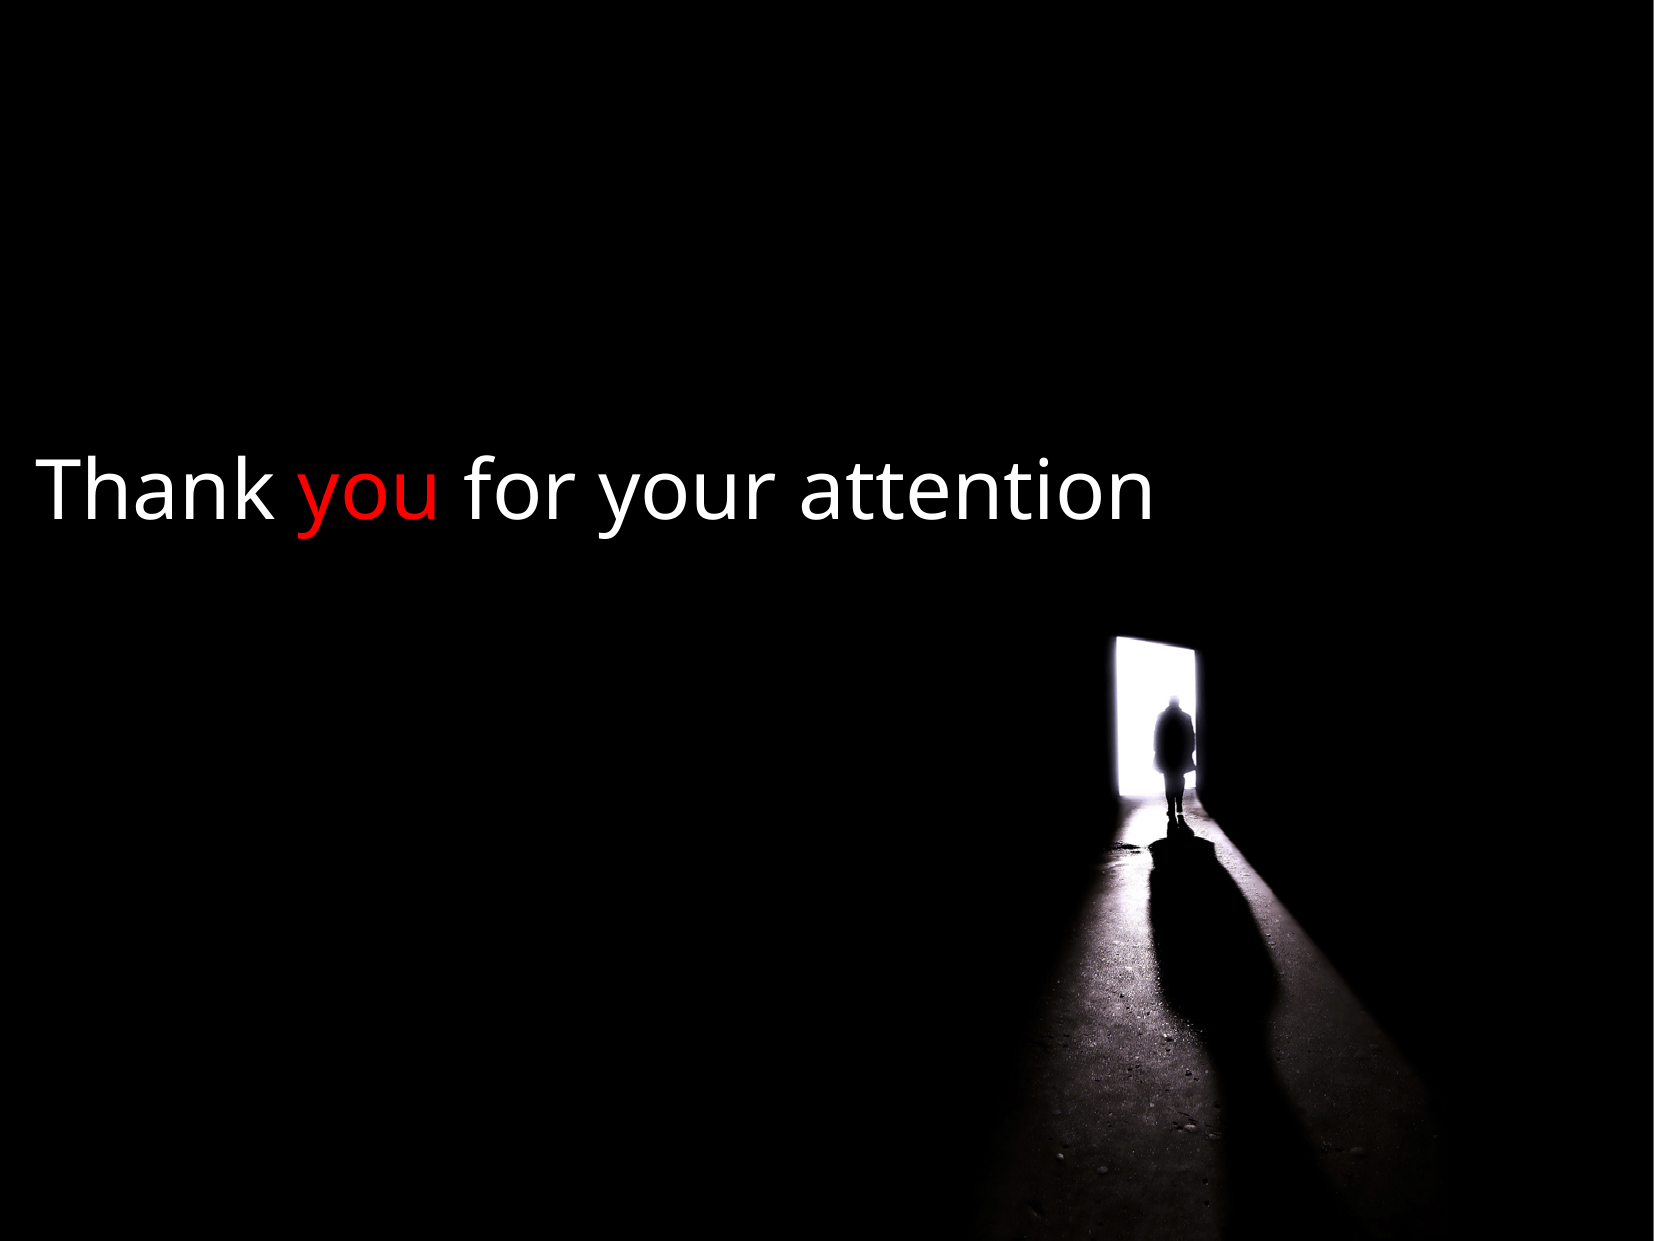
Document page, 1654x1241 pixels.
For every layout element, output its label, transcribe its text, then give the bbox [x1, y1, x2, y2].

subtitle Thank you for your attention [0, 354, 1341, 621]
picture [0, 0, 1654, 1241]
